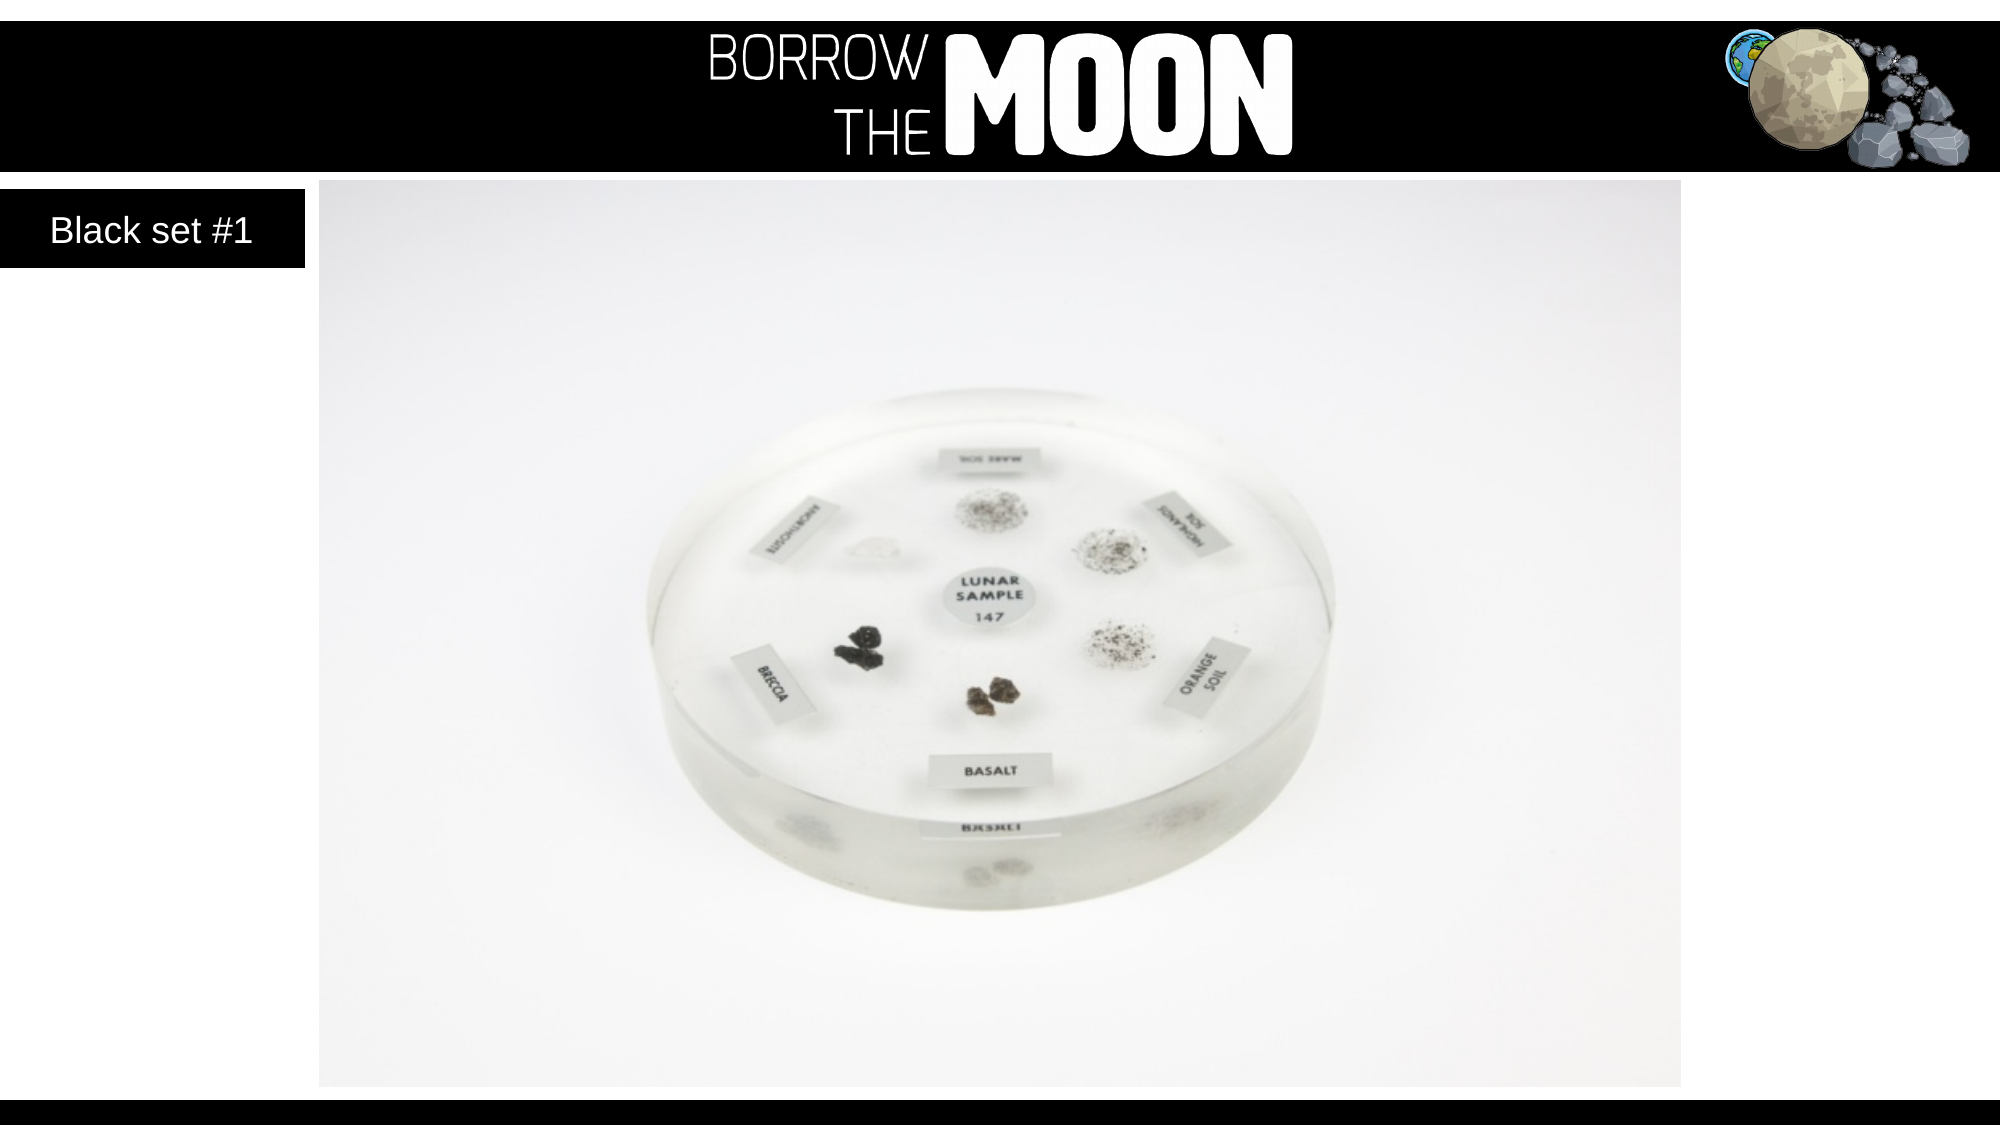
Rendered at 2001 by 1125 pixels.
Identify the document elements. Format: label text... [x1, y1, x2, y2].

picture [319, 180, 1681, 1087]
text_box Black set #1 [0, 189, 305, 268]
